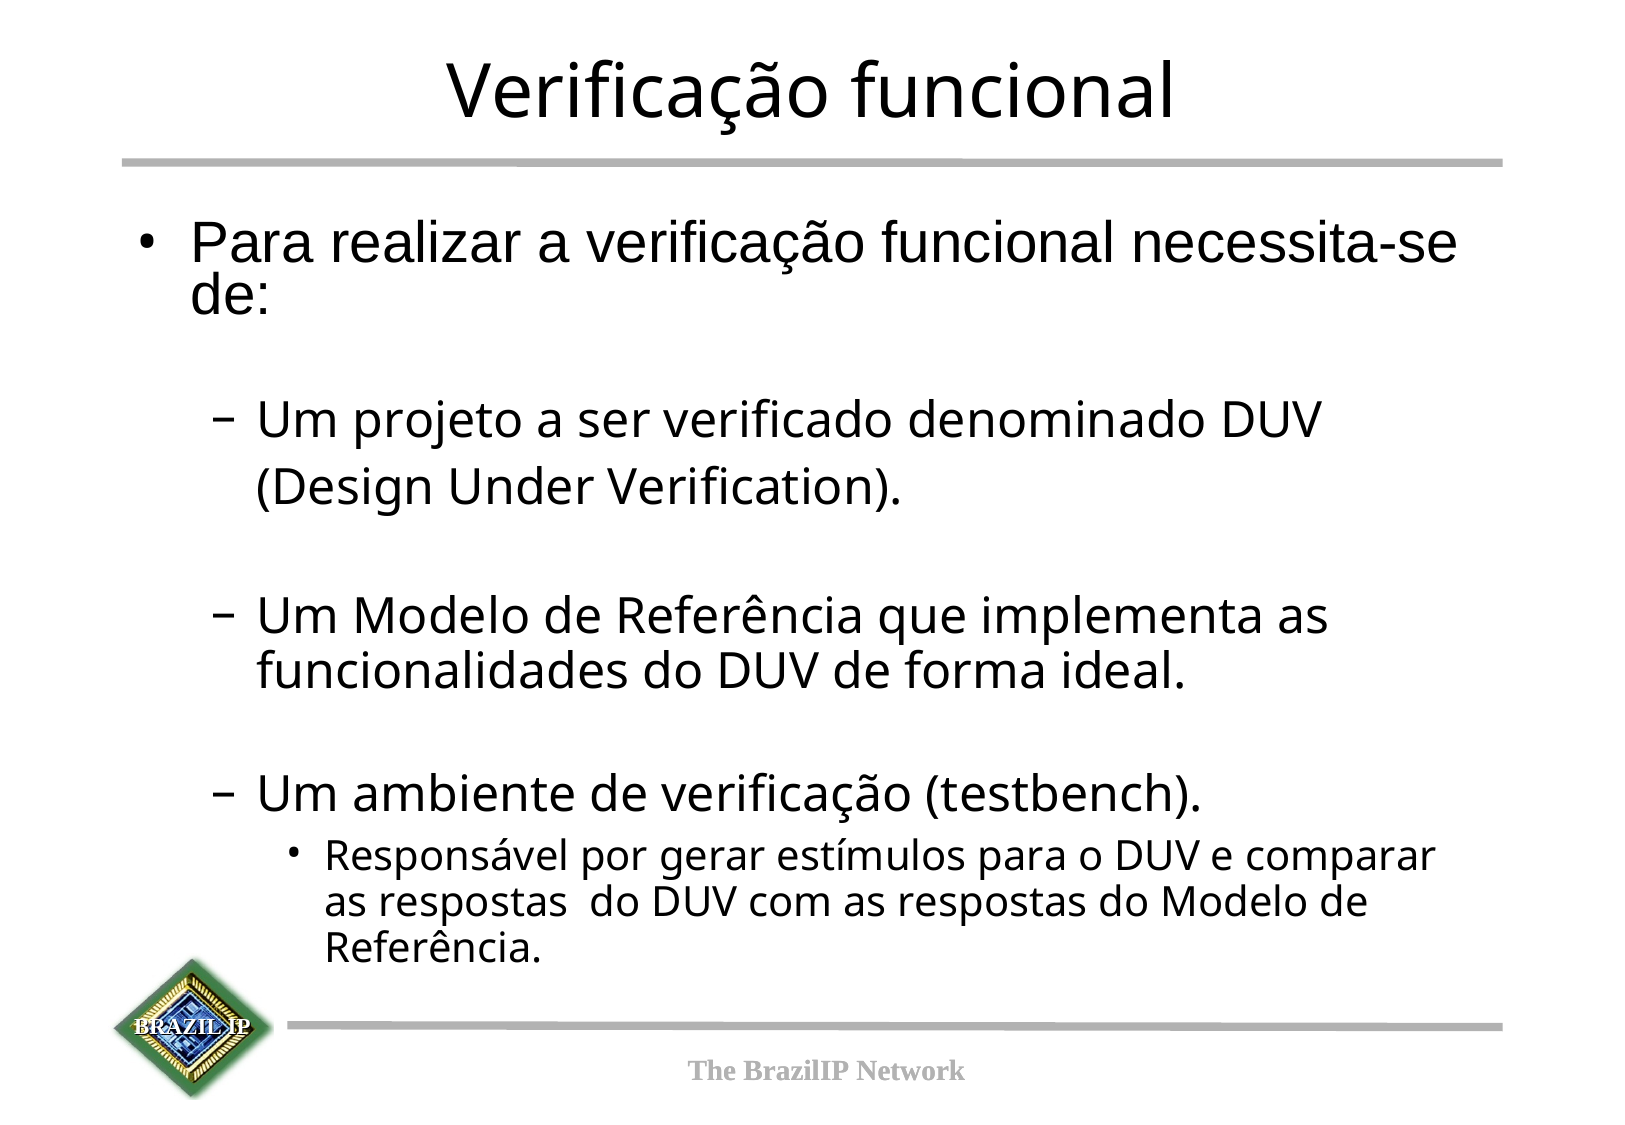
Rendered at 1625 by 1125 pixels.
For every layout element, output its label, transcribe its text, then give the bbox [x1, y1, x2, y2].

picture [108, 953, 274, 1100]
title Verificação funcional [121, 0, 1502, 191]
list Para realizar a verificação funcional necessita-se de: Um projeto a ser verificado denominado DUV (Design Under Verification). Um Modelo de Referência que implementa as funcionalidades do DUV de forma ideal. Um ambiente de verificação (testbench). Responsável por gerar estímulos para o DUV e comparar as respostas do DUV com as respostas do Modelo de Referência. [121, 212, 1487, 1006]
